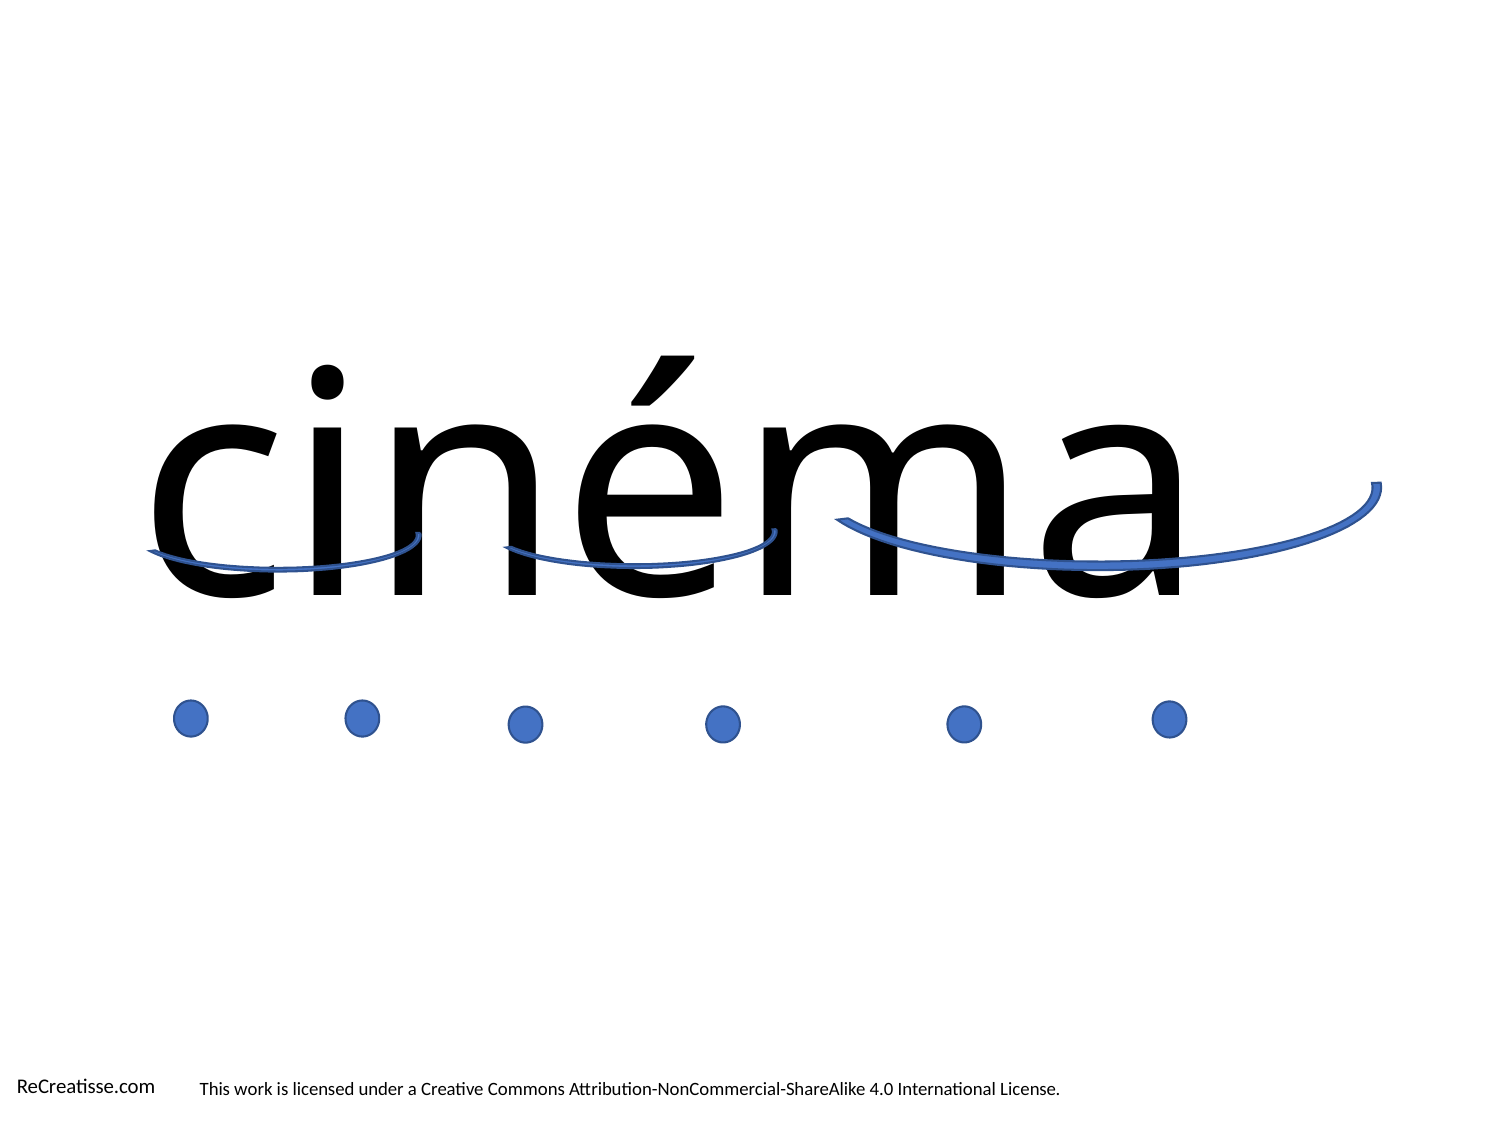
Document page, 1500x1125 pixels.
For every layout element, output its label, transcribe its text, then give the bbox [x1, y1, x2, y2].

text_box [1152, 701, 1187, 738]
text_box cinéma [122, 276, 1220, 666]
text_box [837, 482, 1382, 571]
text_box cinéma [204, 567, 254, 574]
text_box [345, 700, 380, 737]
text_box [505, 529, 777, 568]
text_box cinéma [1082, 570, 1128, 576]
text_box [508, 706, 543, 743]
text_box [706, 706, 740, 743]
text_box This work is licensed under a Creative Commons Attribution-NonCommercial-ShareAlike 4.0 International License. [185, 1069, 1182, 1107]
text_box [947, 706, 982, 743]
text_box cinéma [897, 448, 977, 553]
text_box cinéma [607, 447, 693, 495]
text_box cinéma [1072, 513, 1152, 561]
text_box ReCreatisse.com [2, 1065, 170, 1105]
text_box [149, 532, 421, 572]
text_box [174, 700, 208, 737]
